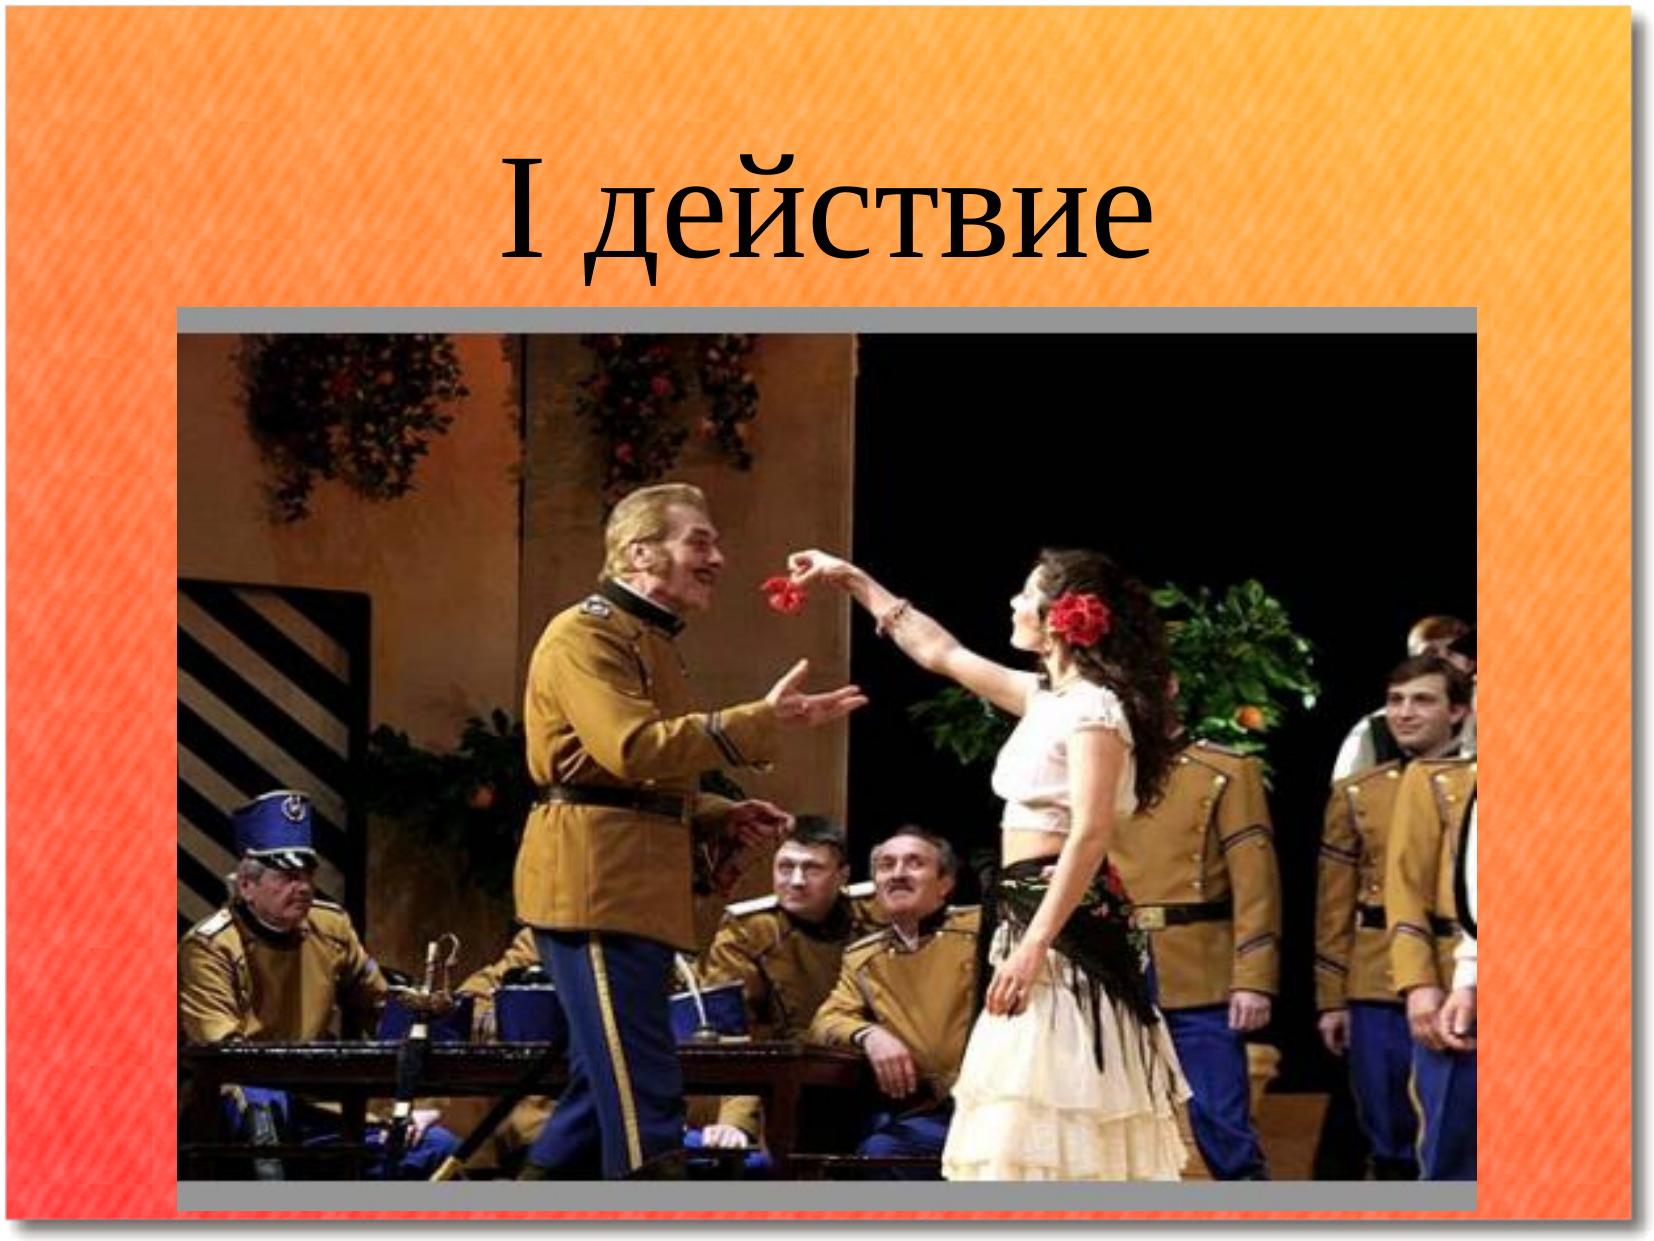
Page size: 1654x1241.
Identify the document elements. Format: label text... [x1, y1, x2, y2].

picture [0, 0, 1654, 1241]
title I действие [121, 110, 1534, 303]
